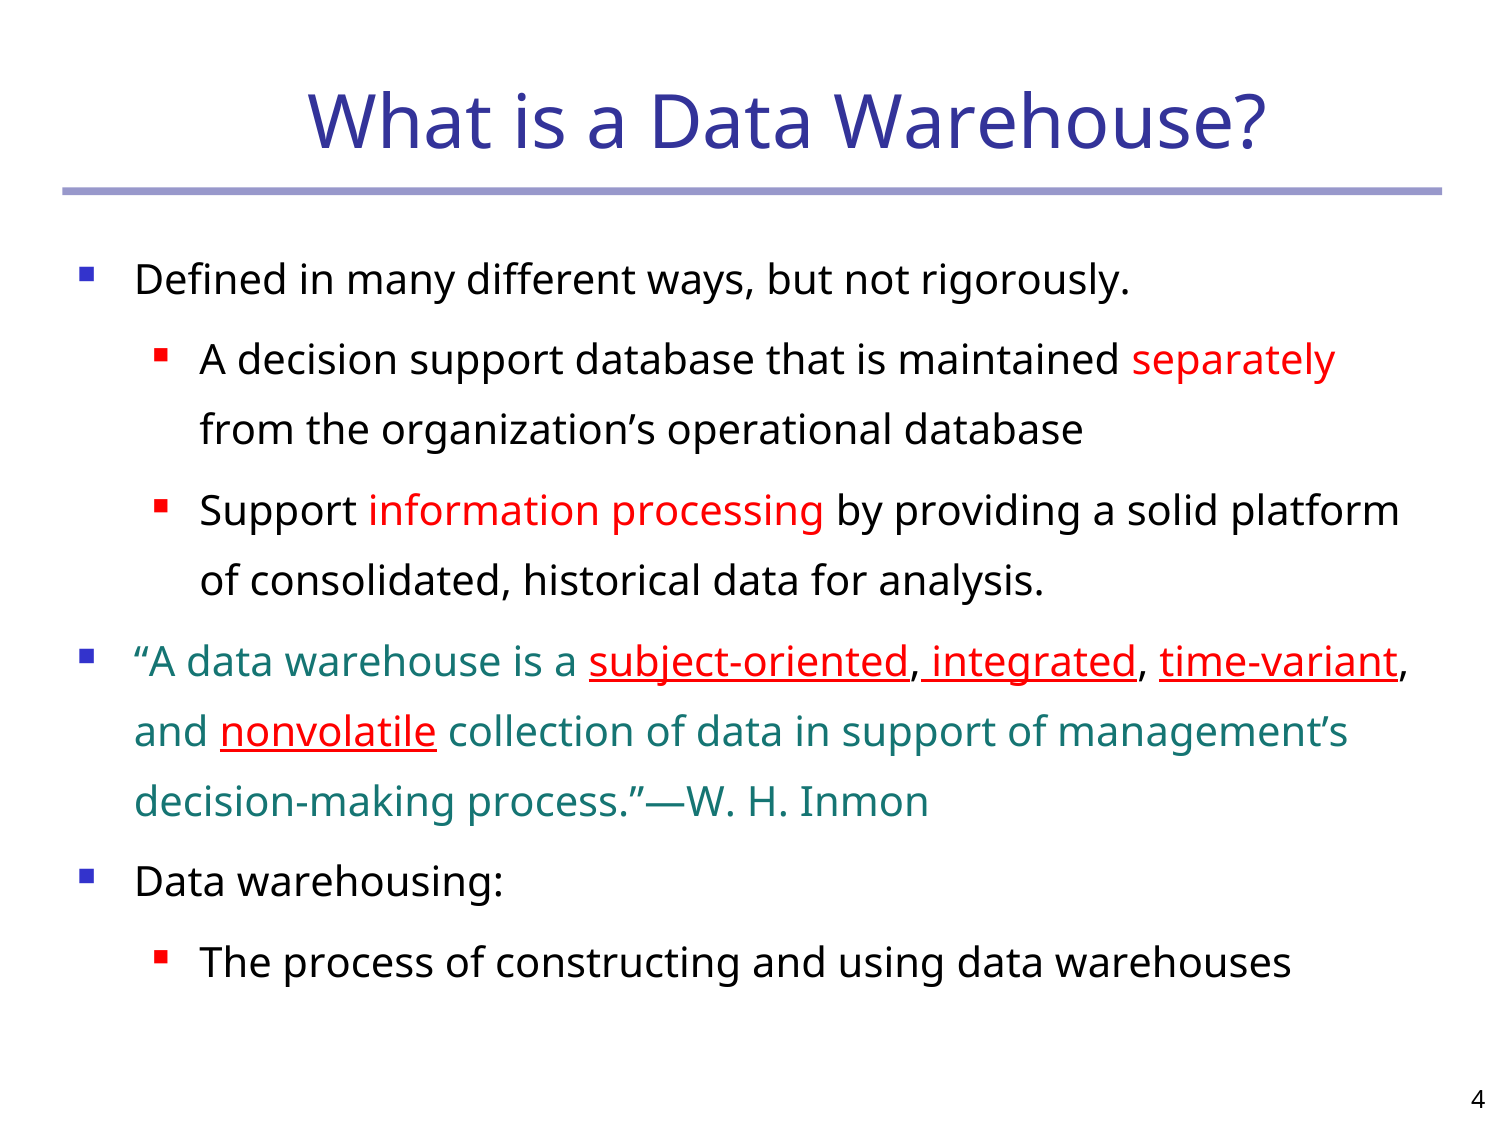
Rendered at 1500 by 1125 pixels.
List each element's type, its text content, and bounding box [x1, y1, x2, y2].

title What is a Data Warehouse? [212, 50, 1363, 188]
list Defined in many different ways, but not rigorously. A decision support database that is maintained separately from the organization’s operational database Support information processing by providing a solid platform of consolidated, historical data for analysis. “A data warehouse is a subject-oriented, integrated, time-variant, and nonvolatile collection of data in support of management’s decision-making process.”—W. H. Inmon Data warehousing: The process of constructing and using data warehouses [62, 224, 1426, 1075]
text_box <number> [1187, 1050, 1500, 1125]
